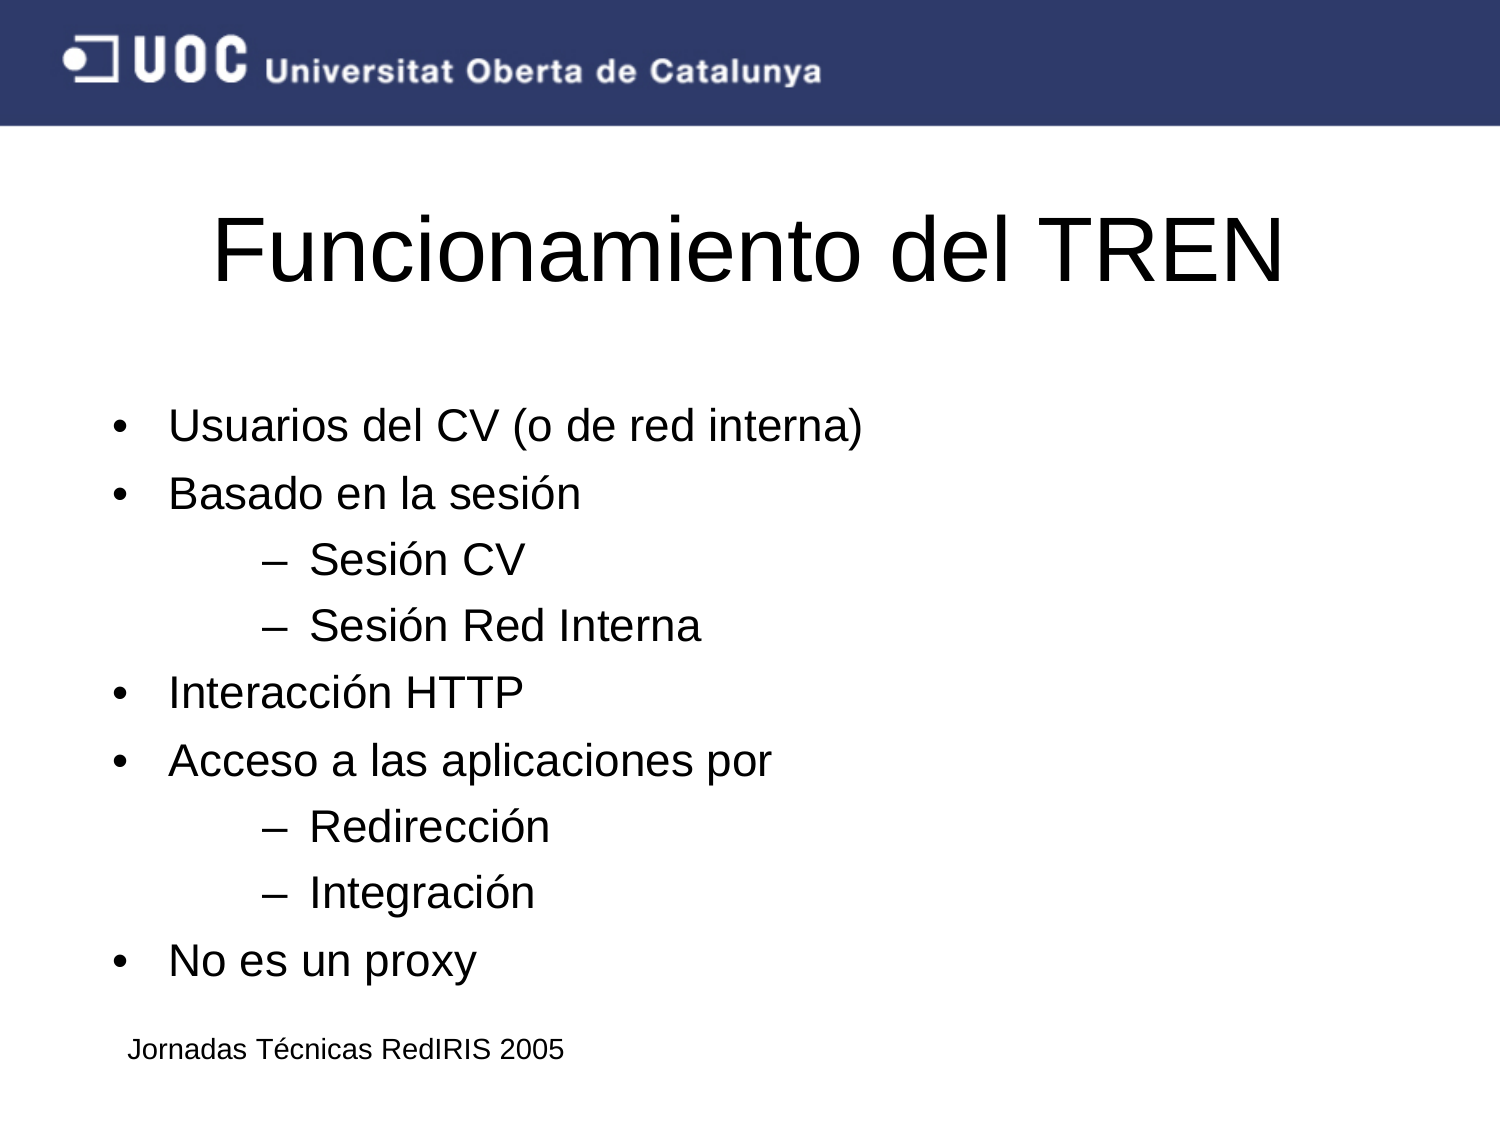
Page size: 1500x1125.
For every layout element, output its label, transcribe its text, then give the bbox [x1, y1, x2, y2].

picture [0, 0, 1500, 1125]
list Usuarios del CV (o de red interna) Basado en la sesión Sesión CV Sesión Red Interna Interacción HTTP Acceso a las aplicaciones por Redirección Integración No es un proxy [112, 399, 1388, 1081]
title Funcionamiento del TREN [112, 131, 1388, 367]
